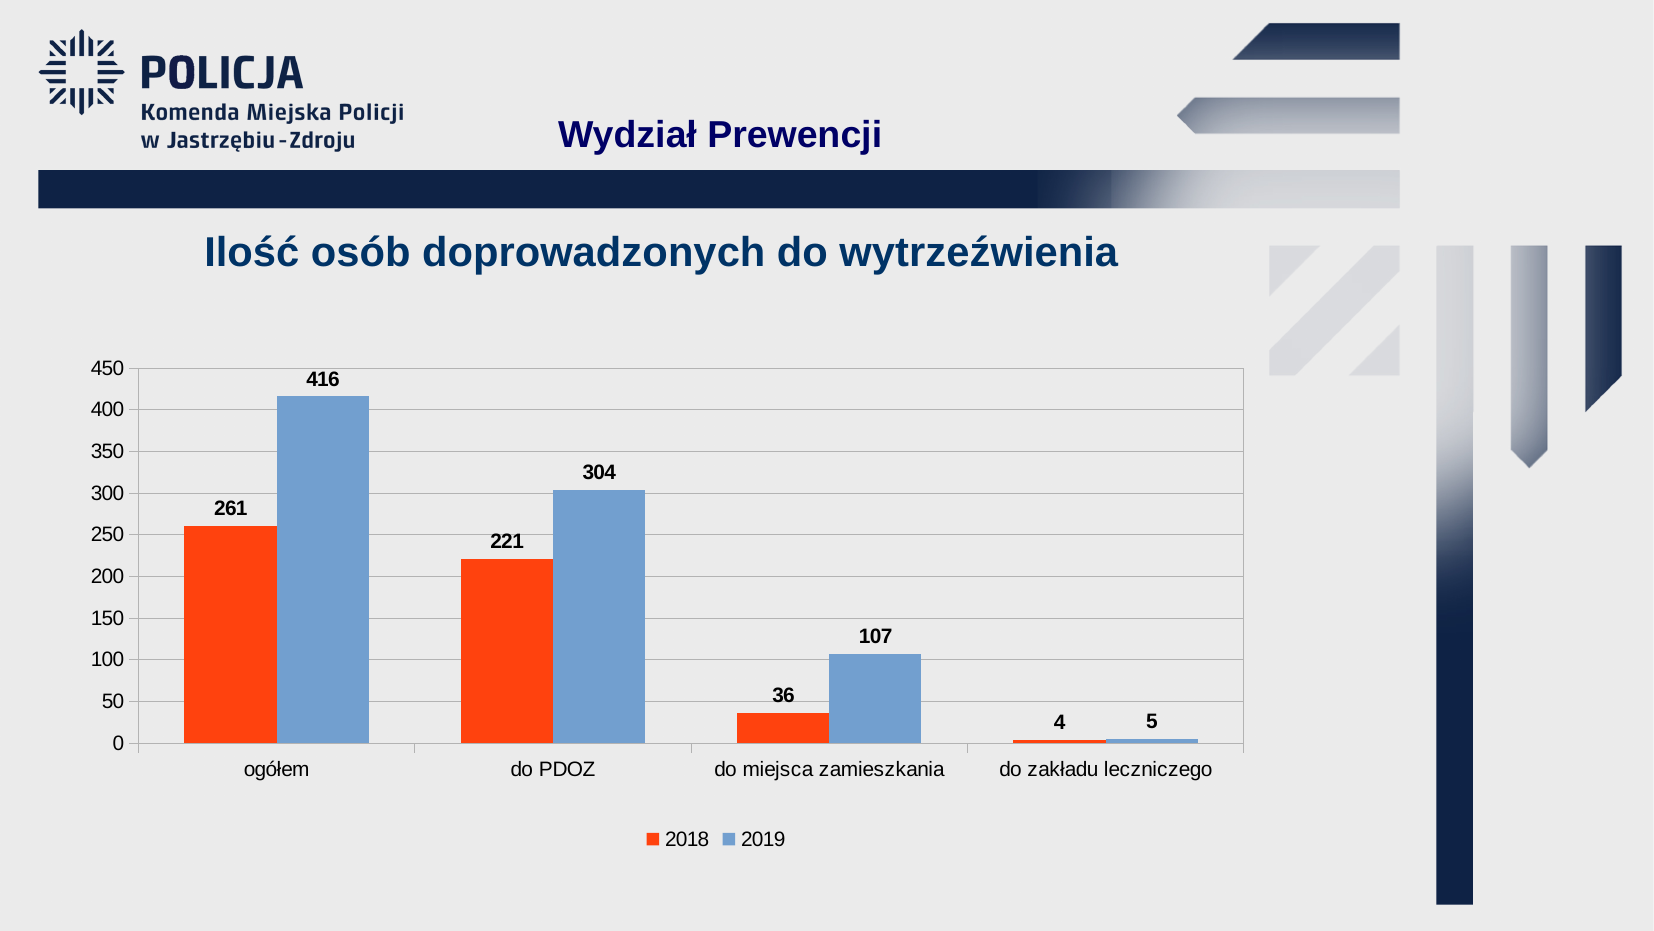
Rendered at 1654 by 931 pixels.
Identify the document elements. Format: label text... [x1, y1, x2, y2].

text_box Wydział Prewencji [543, 106, 898, 164]
text_box Ilość osób doprowadzonych do wytrzeźwienia [47, 221, 1276, 390]
chart [71, 390, 1264, 910]
picture [0, 0, 1654, 931]
